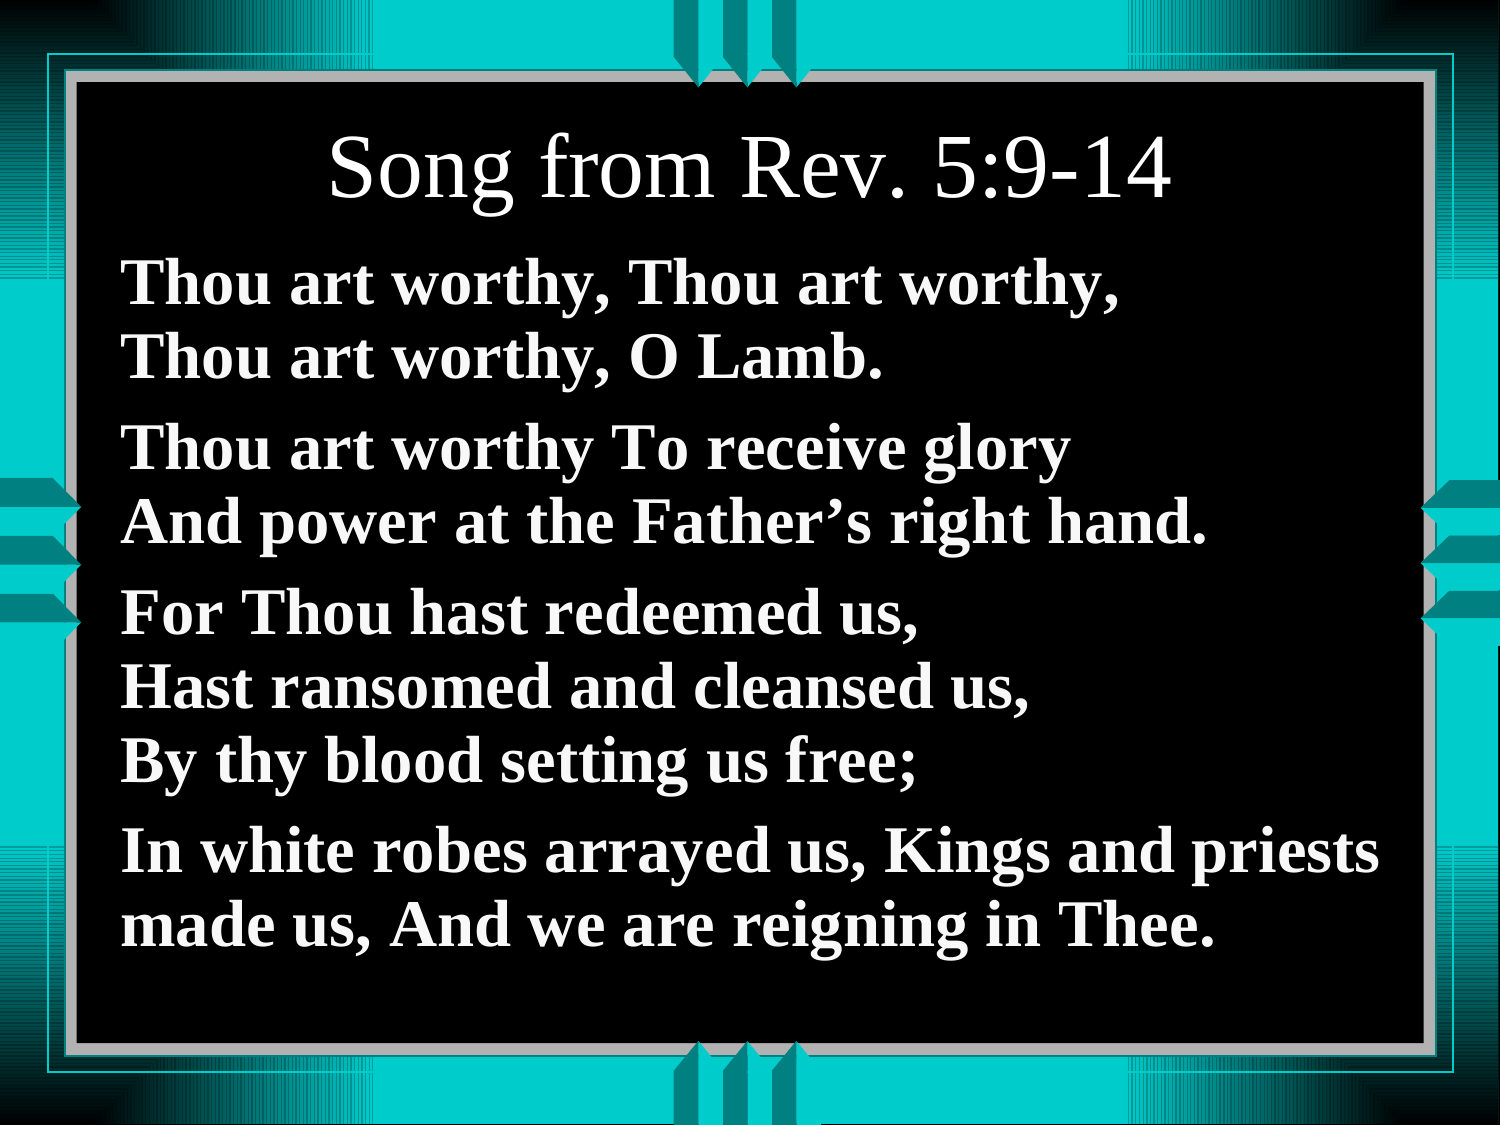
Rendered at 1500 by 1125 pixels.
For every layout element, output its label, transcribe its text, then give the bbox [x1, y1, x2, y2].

text_box Thou art worthy, Thou art worthy, Thou art worthy, O Lamb. Thou art worthy To receive glory And power at the Father’s right hand. For Thou hast redeemed us, Hast ransomed and cleansed us, By thy blood setting us free; In white robes arrayed us, Kings and priests made us, And we are reigning in Thee. [105, 237, 1413, 970]
title Song from Rev. 5:9-14 [78, 74, 1422, 225]
